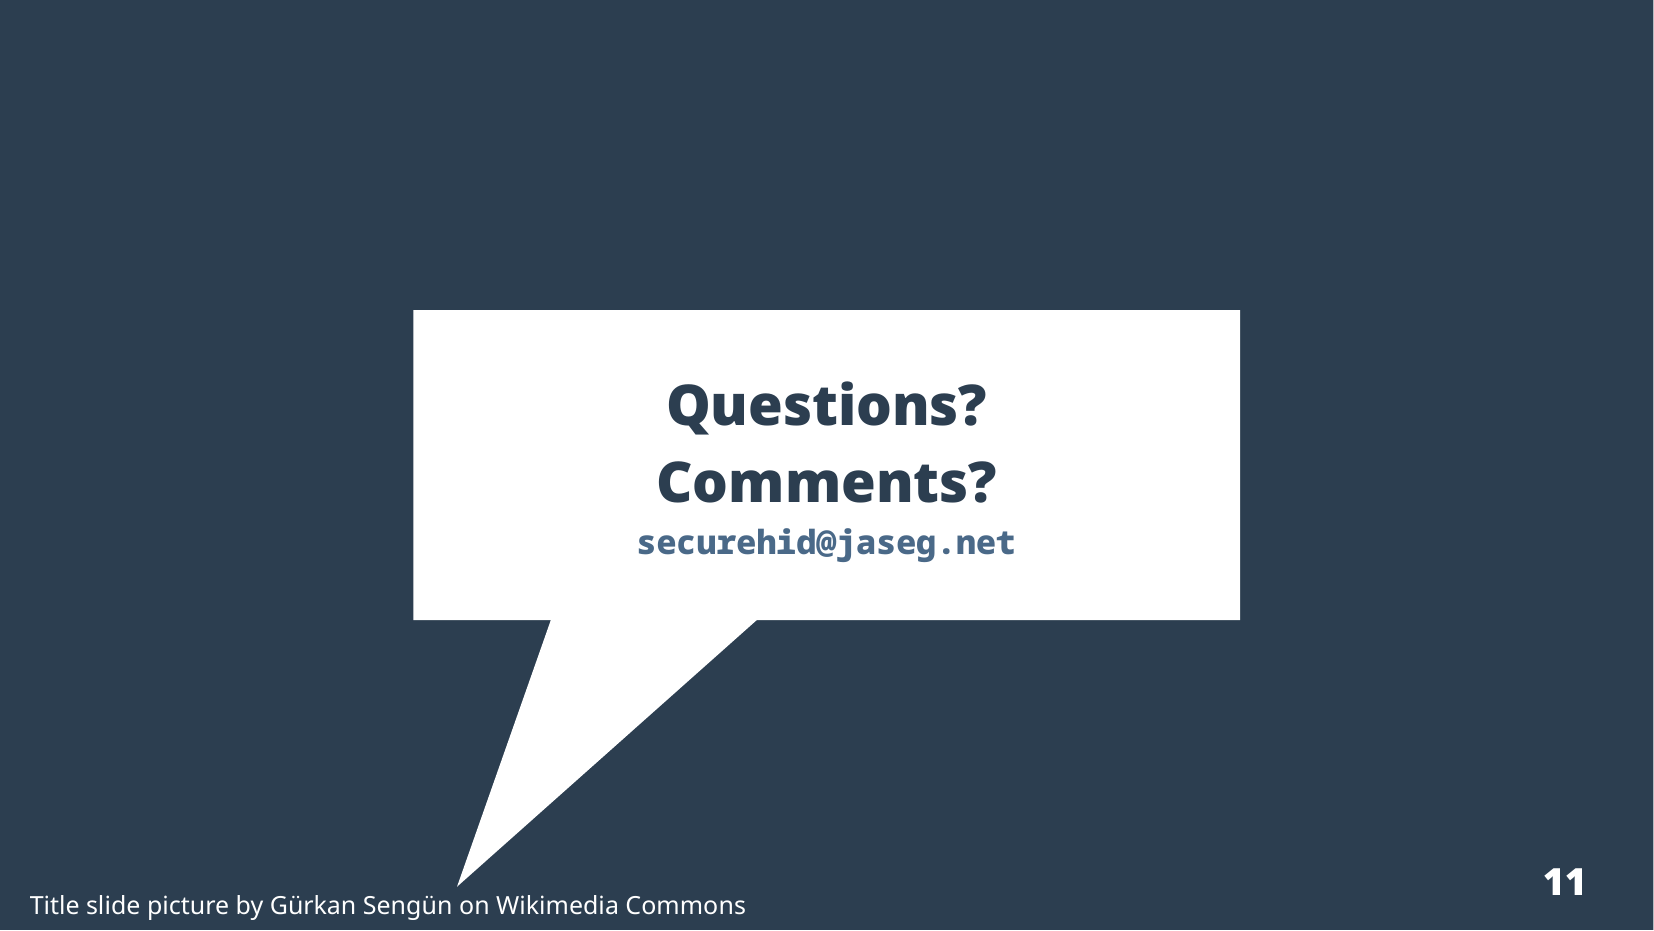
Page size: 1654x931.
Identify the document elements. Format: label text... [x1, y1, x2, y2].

title Questions? Comments? securehid@jaseg.net [442, 332, 1211, 598]
text_box Title slide picture by Gürkan Sengün on Wikimedia Commons [15, 880, 1081, 931]
